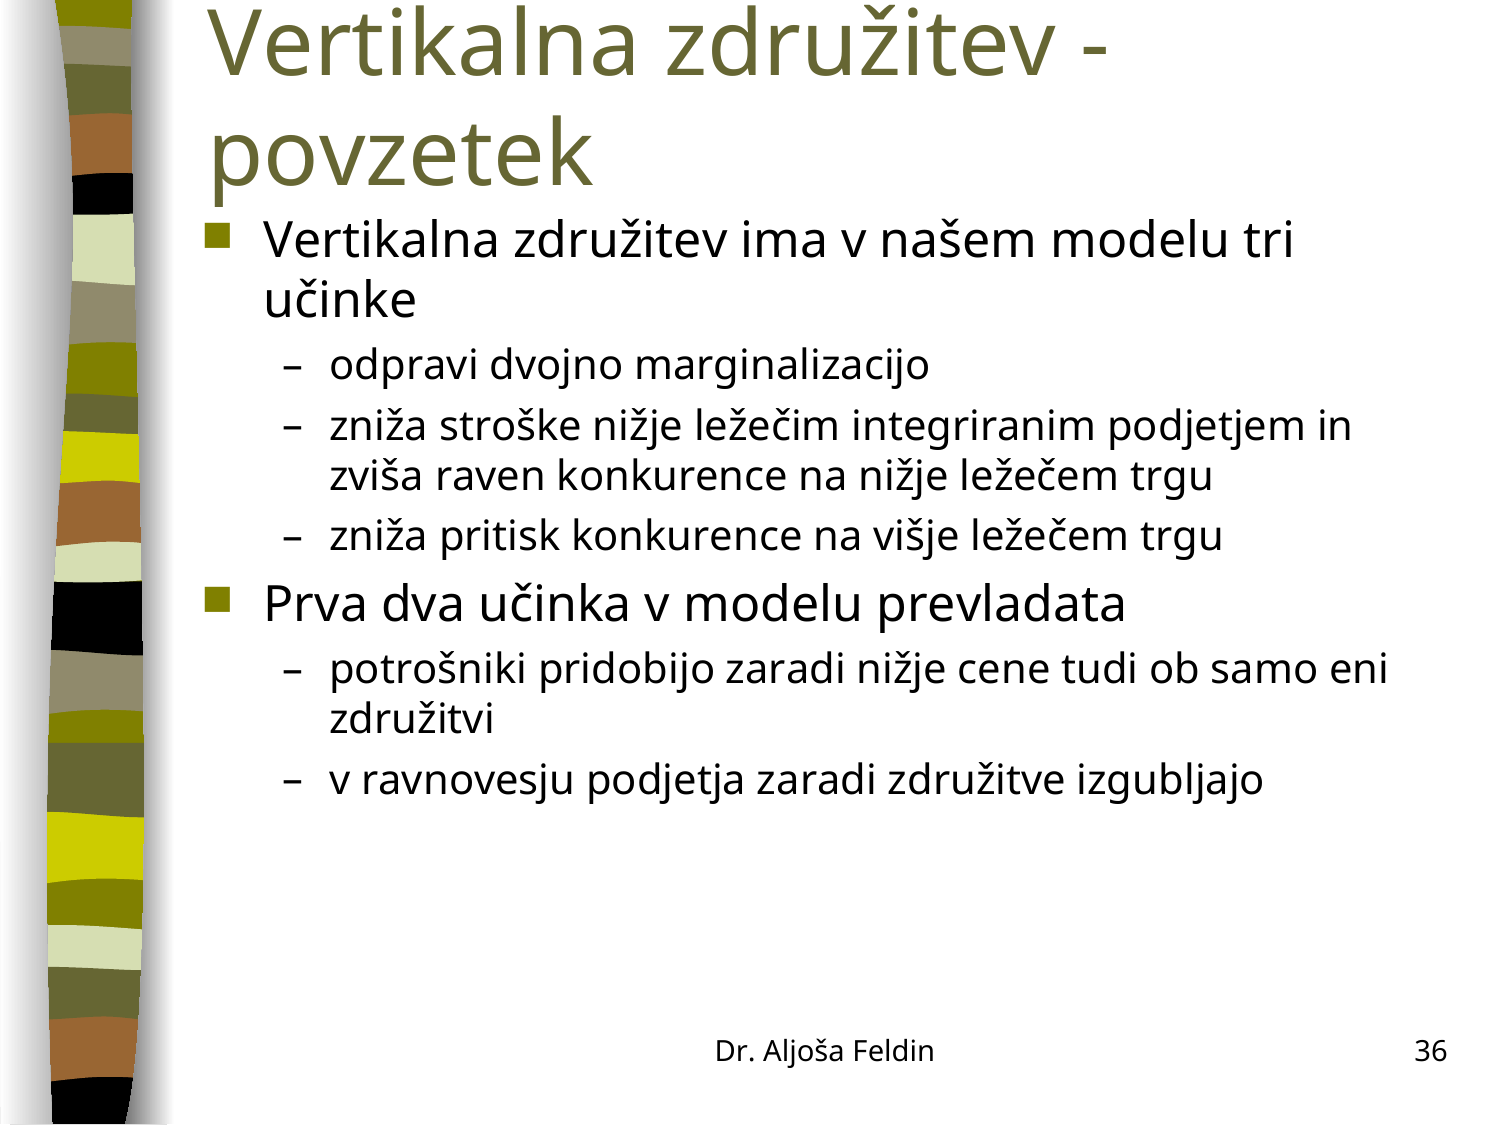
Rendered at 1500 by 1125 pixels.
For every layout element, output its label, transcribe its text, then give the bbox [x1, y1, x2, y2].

title Vertikalna združitev - povzetek [192, 0, 1468, 188]
text_box Dr. Aljoša Feldin [587, 1025, 1063, 1101]
text_box <number> [1149, 1025, 1463, 1101]
list Vertikalna združitev ima v našem modelu tri učinke odpravi dvojno marginalizacijo zniža stroške nižje ležečim integriranim podjetjem in zviša raven konkurence na nižje ležečem trgu zniža pritisk konkurence na višje ležečem trgu Prva dva učinka v modelu prevladata potrošniki pridobijo zaradi nižje cene tudi ob samo eni združitvi v ravnovesju podjetja zaradi združitve izgubljajo [192, 200, 1468, 876]
